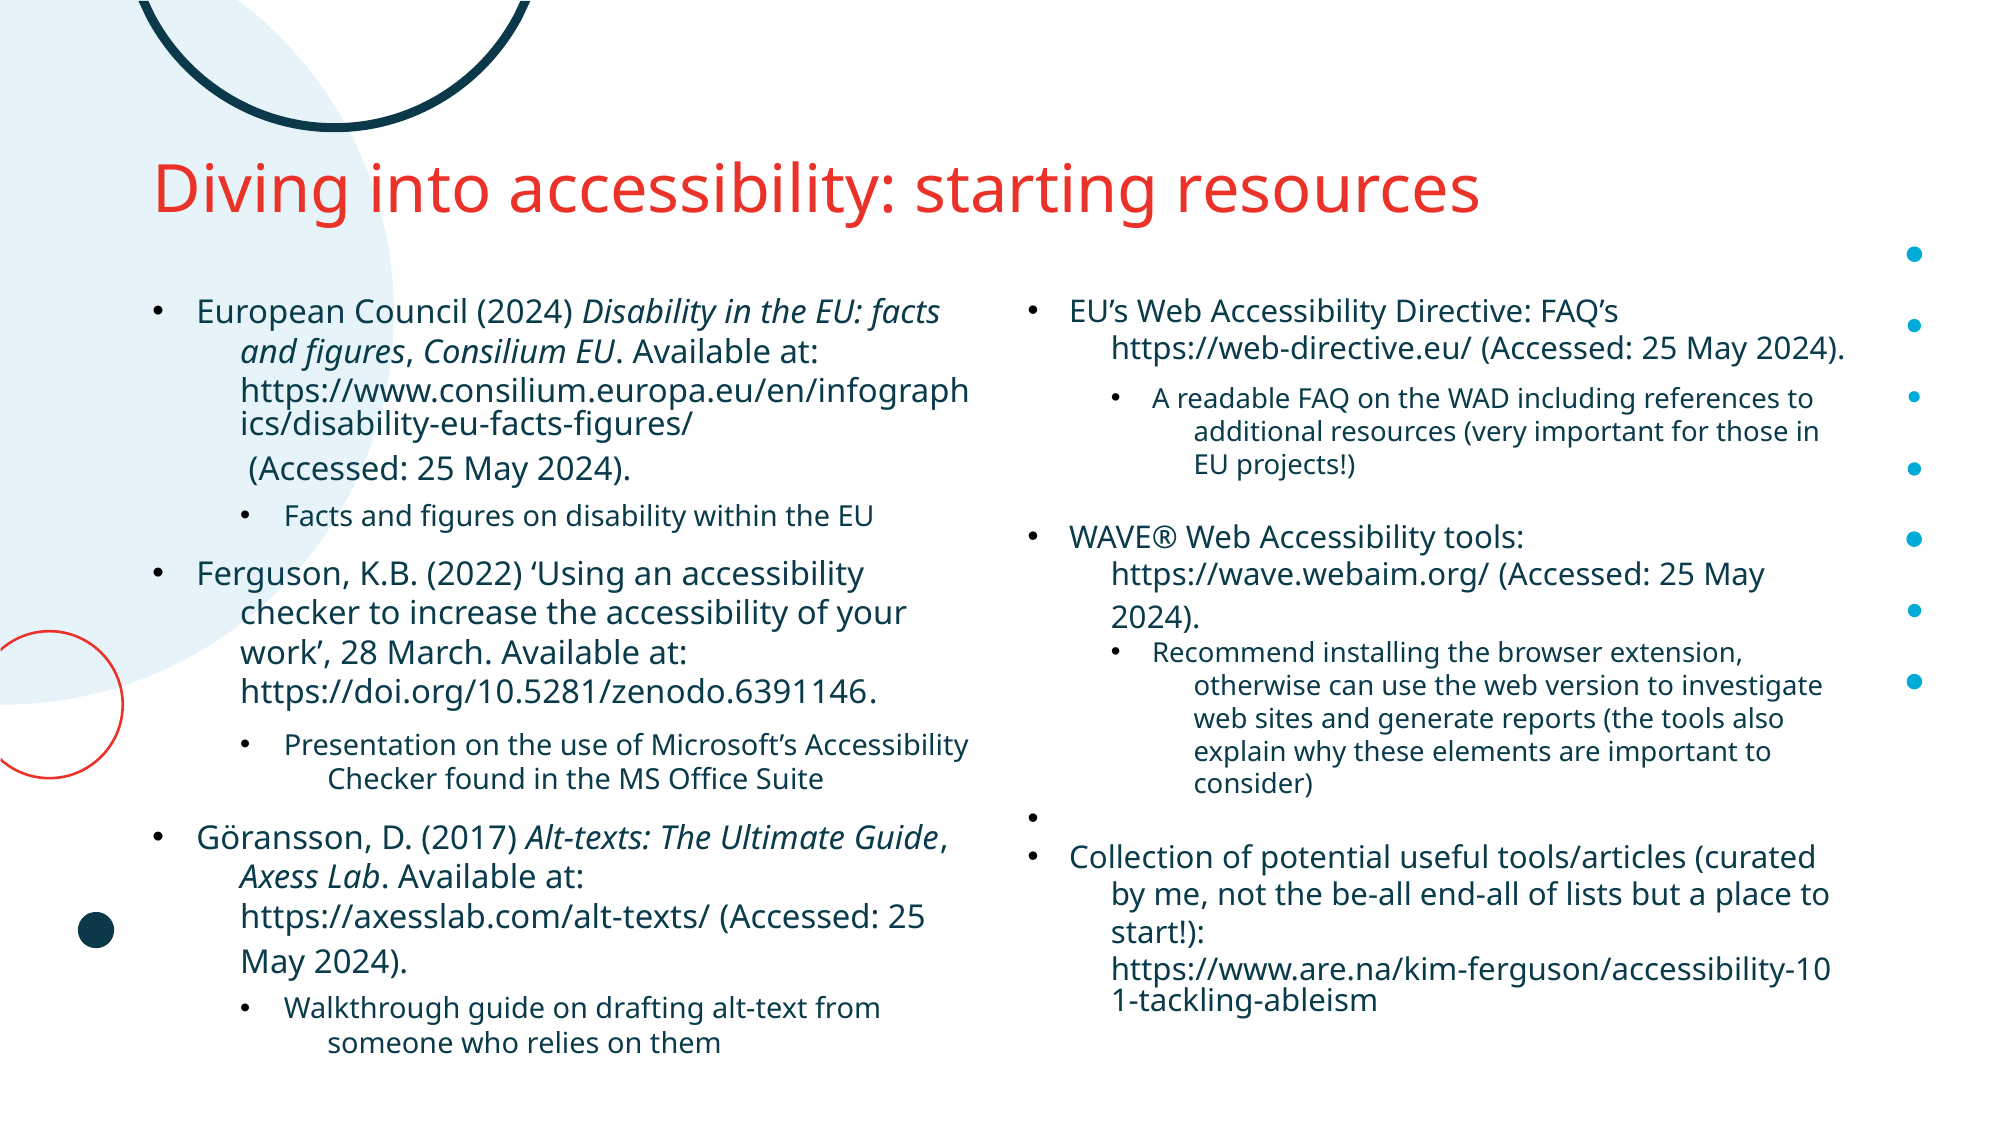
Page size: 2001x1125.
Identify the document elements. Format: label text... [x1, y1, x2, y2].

list European Council (2024) Disability in the EU: facts and figures, Consilium EU. Available at: https://www.consilium.europa.eu/en/infographics/disability-eu-facts-figures/ (Accessed: 25 May 2024). Facts and figures on disability within the EU Ferguson, K.B. (2022) ‘Using an accessibility checker to increase the accessibility of your work’, 28 March. Available at: https://doi.org/10.5281/zenodo.6391146. Presentation on the use of Microsoft’s Accessibility Checker found in the MS Office Suite Göransson, D. (2017) Alt-texts: The Ultimate Guide, Axess Lab. Available at: https://axesslab.com/alt-texts/ (Accessed: 25 May 2024). Walkthrough guide on drafting alt-text from someone who relies on them [137, 283, 988, 1043]
title Diving into accessibility: starting resources [137, 82, 1863, 300]
list EU’s Web Accessibility Directive: FAQ’s https://web-directive.eu/ (Accessed: 25 May 2024). A readable FAQ on the WAD including references to additional resources (very important for those in EU projects!) WAVE® Web Accessibility tools: https://wave.webaim.org/ (Accessed: 25 May 2024). Recommend installing the browser extension, otherwise can use the web version to investigate web sites and generate reports (the tools also explain why these elements are important to consider) Collection of potential useful tools/articles (curated by me, not the be-all end-all of lists but a place to start!): https://www.are.na/kim-ferguson/accessibility-101-tackling-ableism [1012, 283, 1863, 1043]
